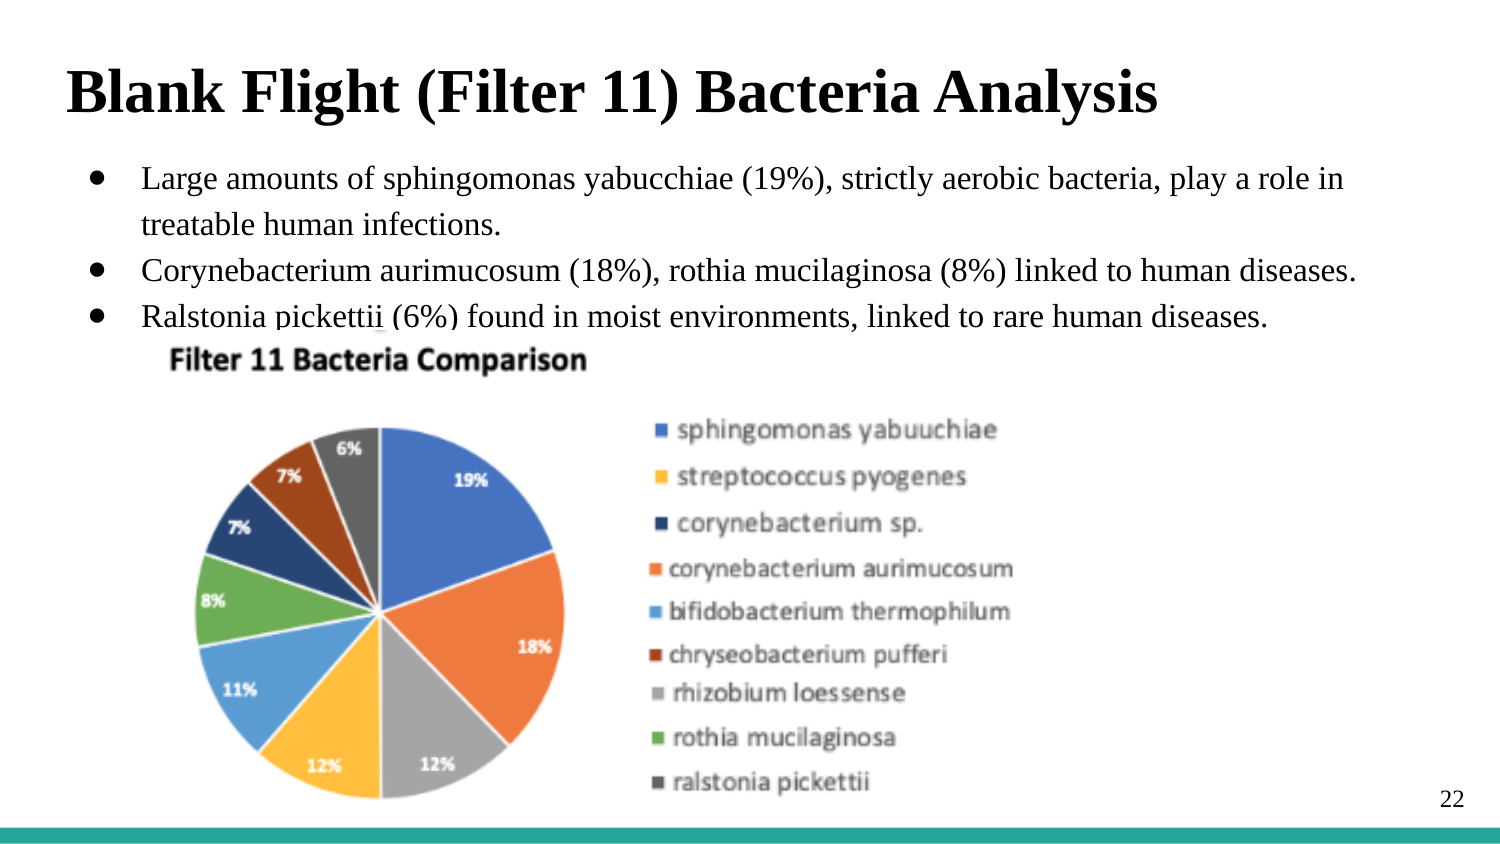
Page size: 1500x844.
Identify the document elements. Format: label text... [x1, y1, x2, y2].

list Large amounts of sphingomonas yabucchiae (19%), strictly aerobic bacteria, play a role in treatable human infections. Corynebacterium aurimucosum (18%), rothia mucilaginosa (8%) linked to human diseases. Ralstonia pickettii (6%) found in moist environments, linked to rare human diseases. [51, 135, 1390, 693]
slide_number <number> [1389, 764, 1480, 830]
title Blank Flight (Filter 11) Bacteria Analysis [51, 34, 1449, 136]
picture [125, 330, 1022, 811]
